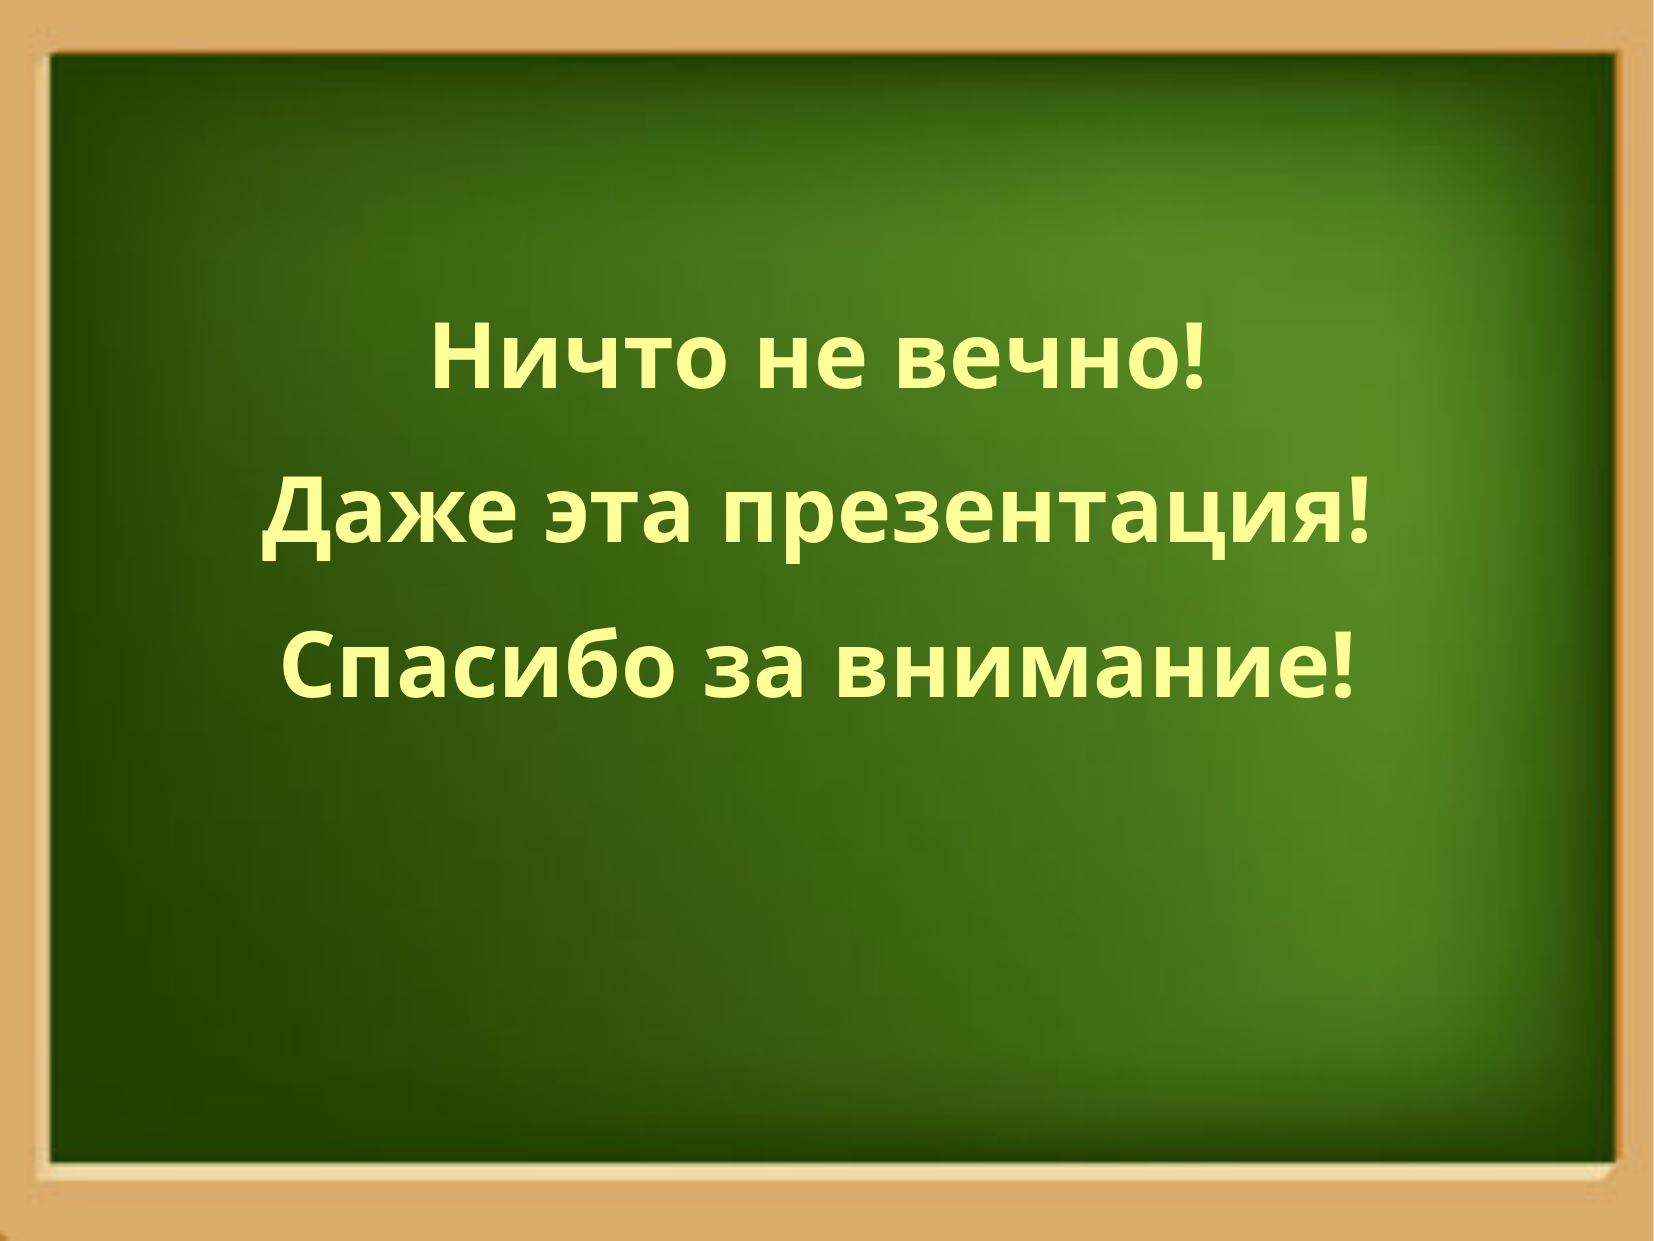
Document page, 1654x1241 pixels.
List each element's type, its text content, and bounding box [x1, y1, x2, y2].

list Ничто не вечно! Даже эта презентация! Спасибо за внимание! [177, 290, 1388, 856]
picture [0, 0, 1654, 1241]
